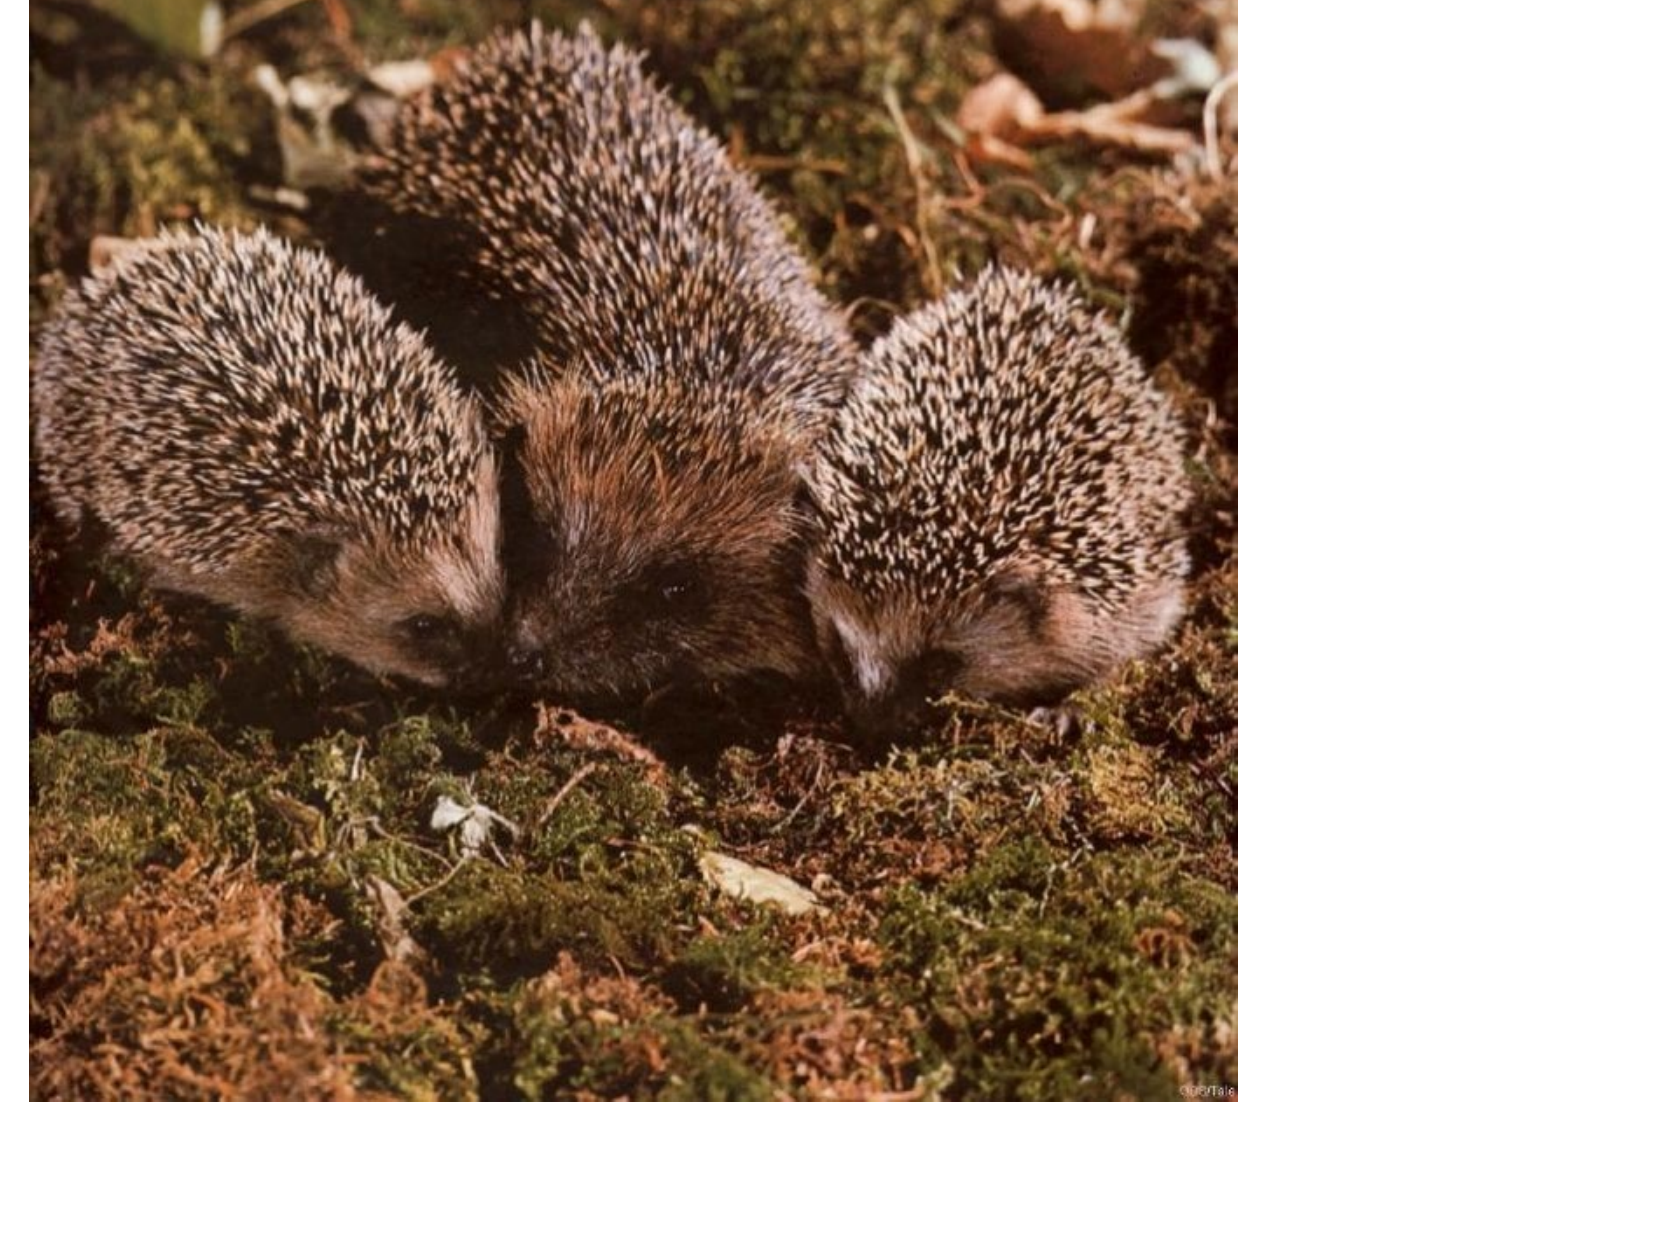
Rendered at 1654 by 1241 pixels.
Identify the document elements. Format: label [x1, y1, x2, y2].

picture [29, 0, 1238, 1102]
